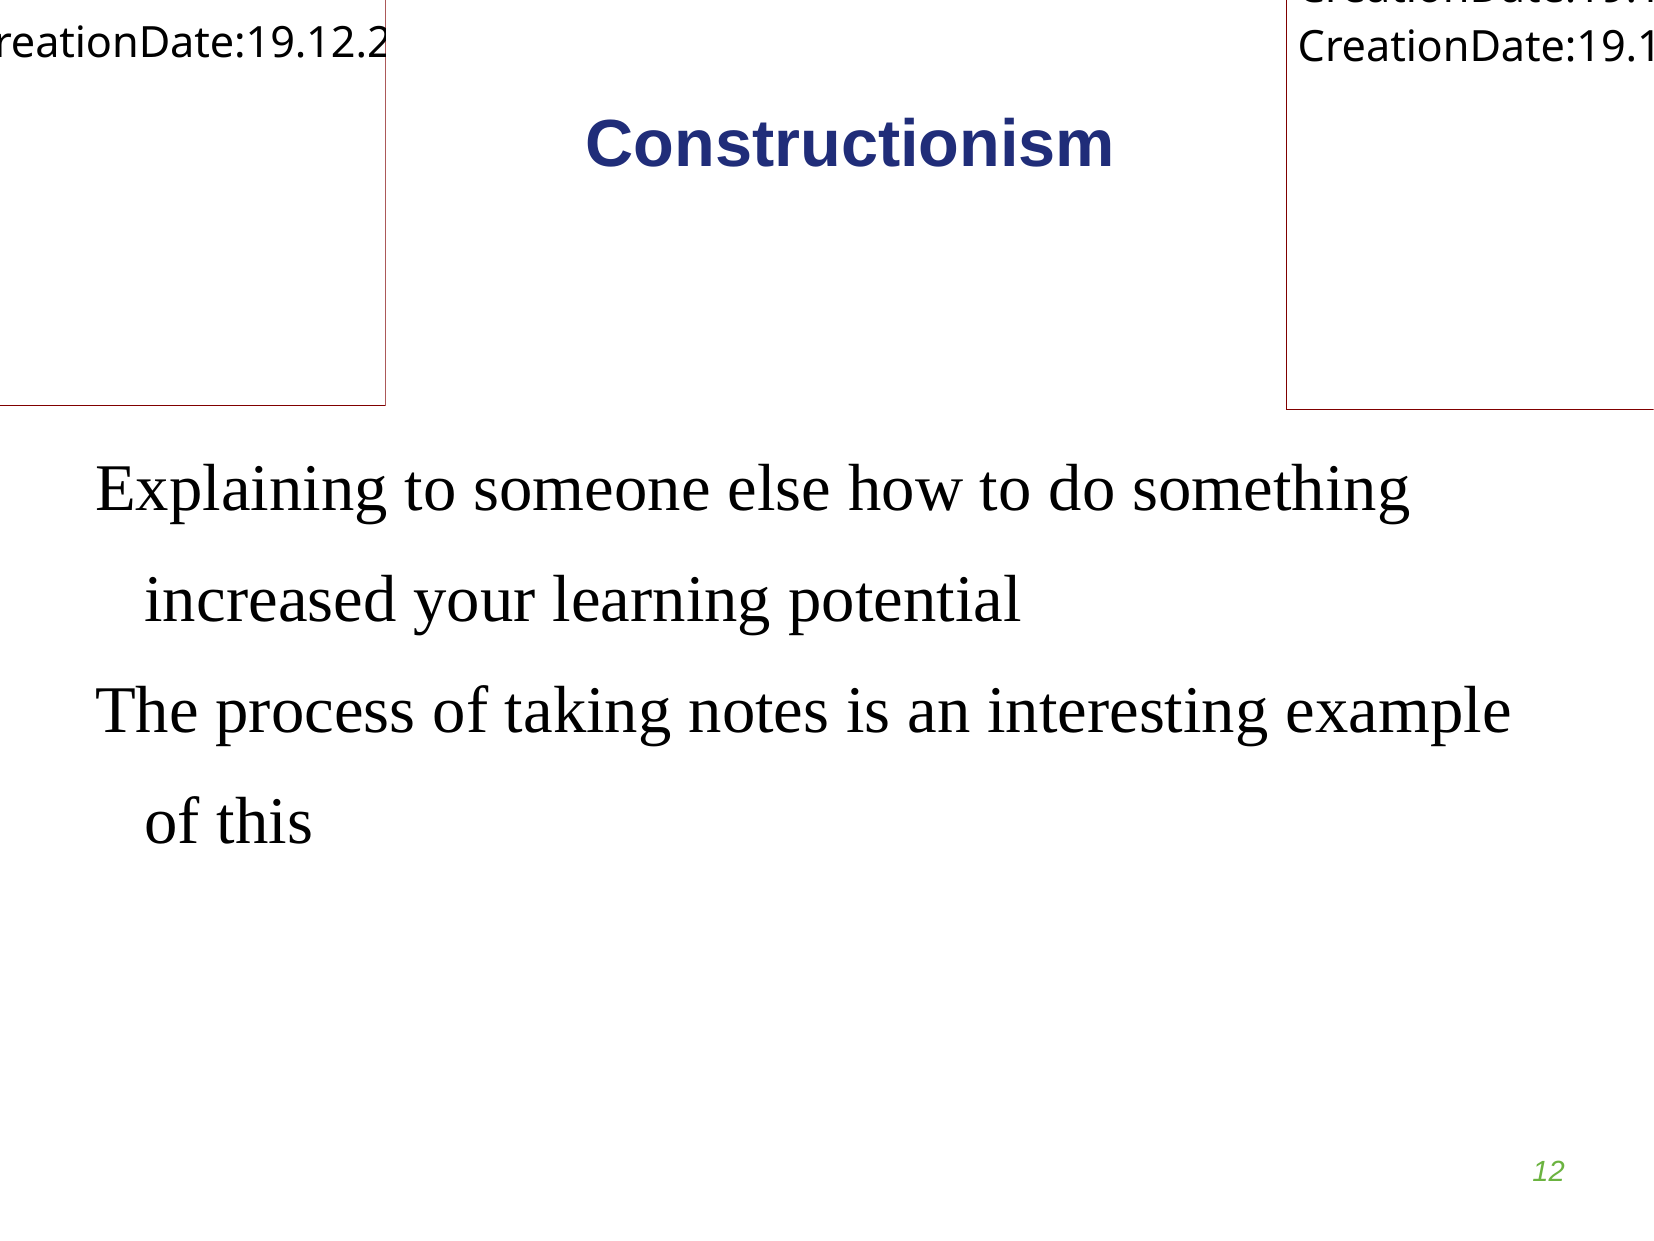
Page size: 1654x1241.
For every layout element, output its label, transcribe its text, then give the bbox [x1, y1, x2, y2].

list Explaining to someone else how to do something increased your learning potential The process of taking notes is an interesting example of this [59, 413, 1561, 1152]
title Constructionism [409, 39, 1292, 247]
